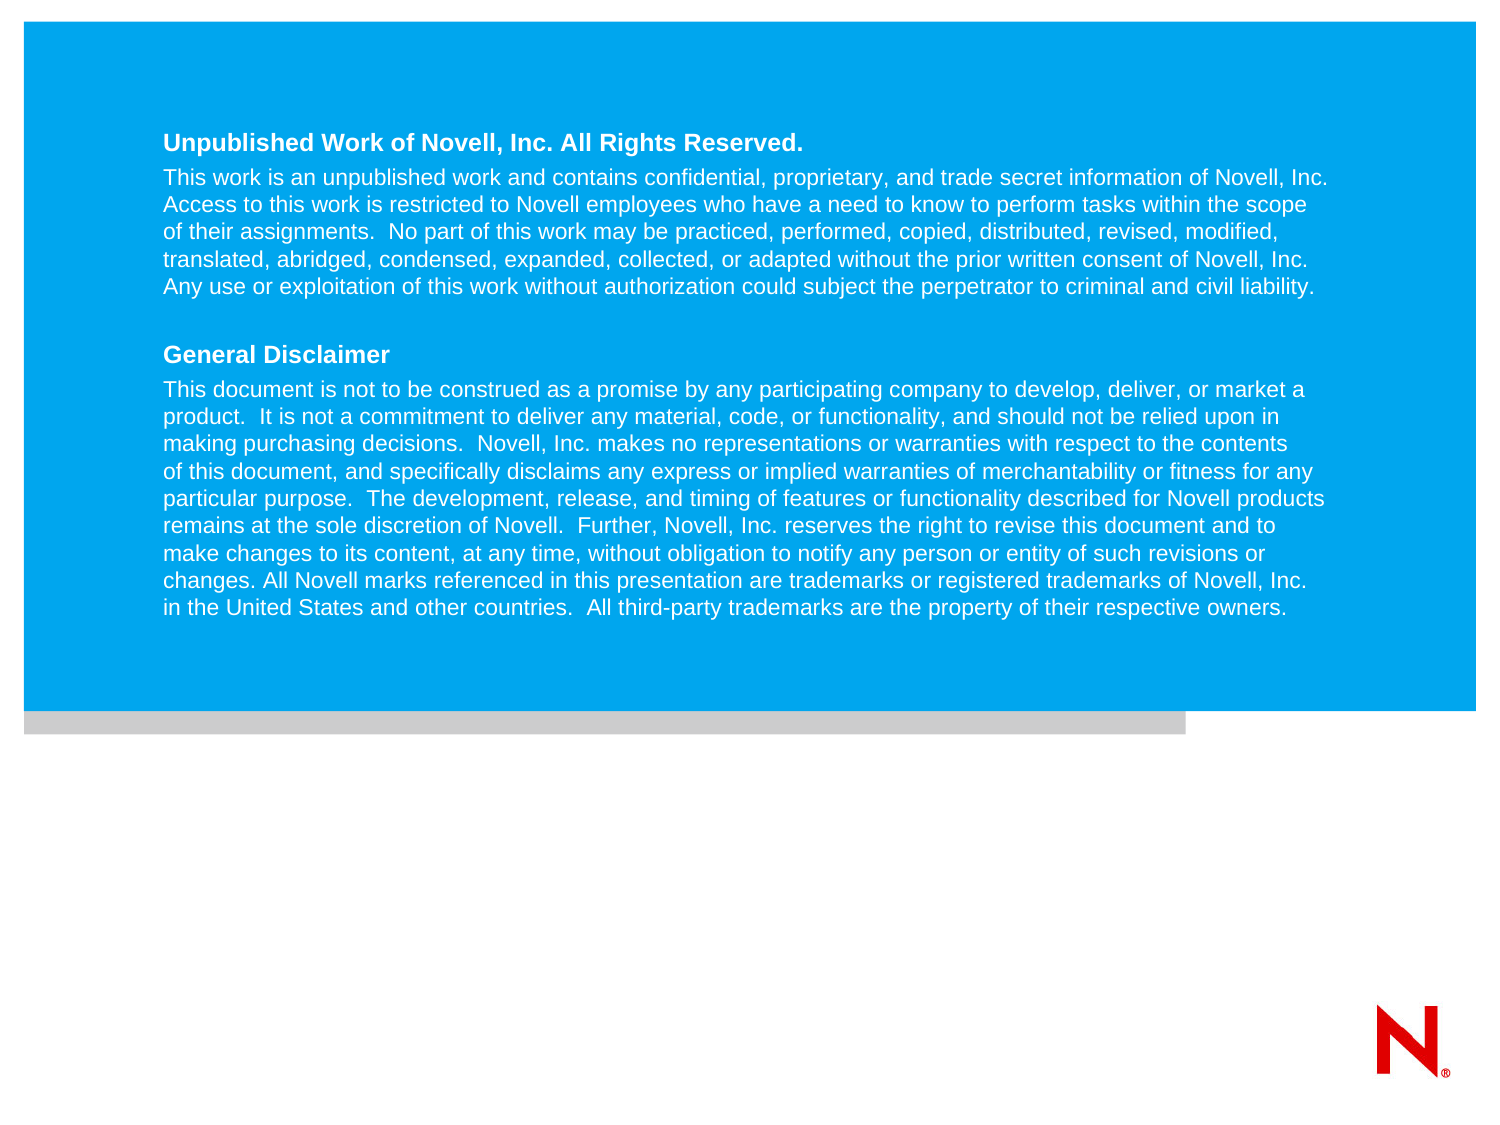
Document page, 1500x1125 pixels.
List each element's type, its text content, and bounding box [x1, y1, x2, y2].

list Unpublished Work of Novell, Inc. All Rights Reserved. This work is an unpublished work and contains confidential, proprietary, and trade secret information of Novell, Inc. Access to this work is restricted to Novell employees who have a need to know to perform tasks within the scope of their assignments. No part of this work may be practiced, performed, copied, distributed, revised, modified, translated, abridged, condensed, expanded, collected, or adapted without the prior written consent of Novell, Inc. Any use or exploitation of this work without authorization could subject the perpetrator to criminal and civil liability. General Disclaimer This document is not to be construed as a promise by any participating company to develop, deliver, or market a product. It is not a commitment to deliver any material, code, or functionality, and should not be relied upon in making purchasing decisions. Novell, Inc. makes no representations or warranties with respect to the contents of this document, and specifically disclaims any express or implied warranties of merchantability or fitness for any particular purpose. The development, release, and timing of features or functionality described for Novell products remains at the sole discretion of Novell. Further, Novell, Inc. reserves the right to revise this document and to make changes to its content, at any time, without obligation to notify any person or entity of such revisions or changes. All Novell marks referenced in this presentation are trademarks or registered trademarks of Novell, Inc. in the United States and other countries. All third-party trademarks are the property of their respective owners. [163, 126, 1332, 659]
picture [1372, 1001, 1453, 1081]
